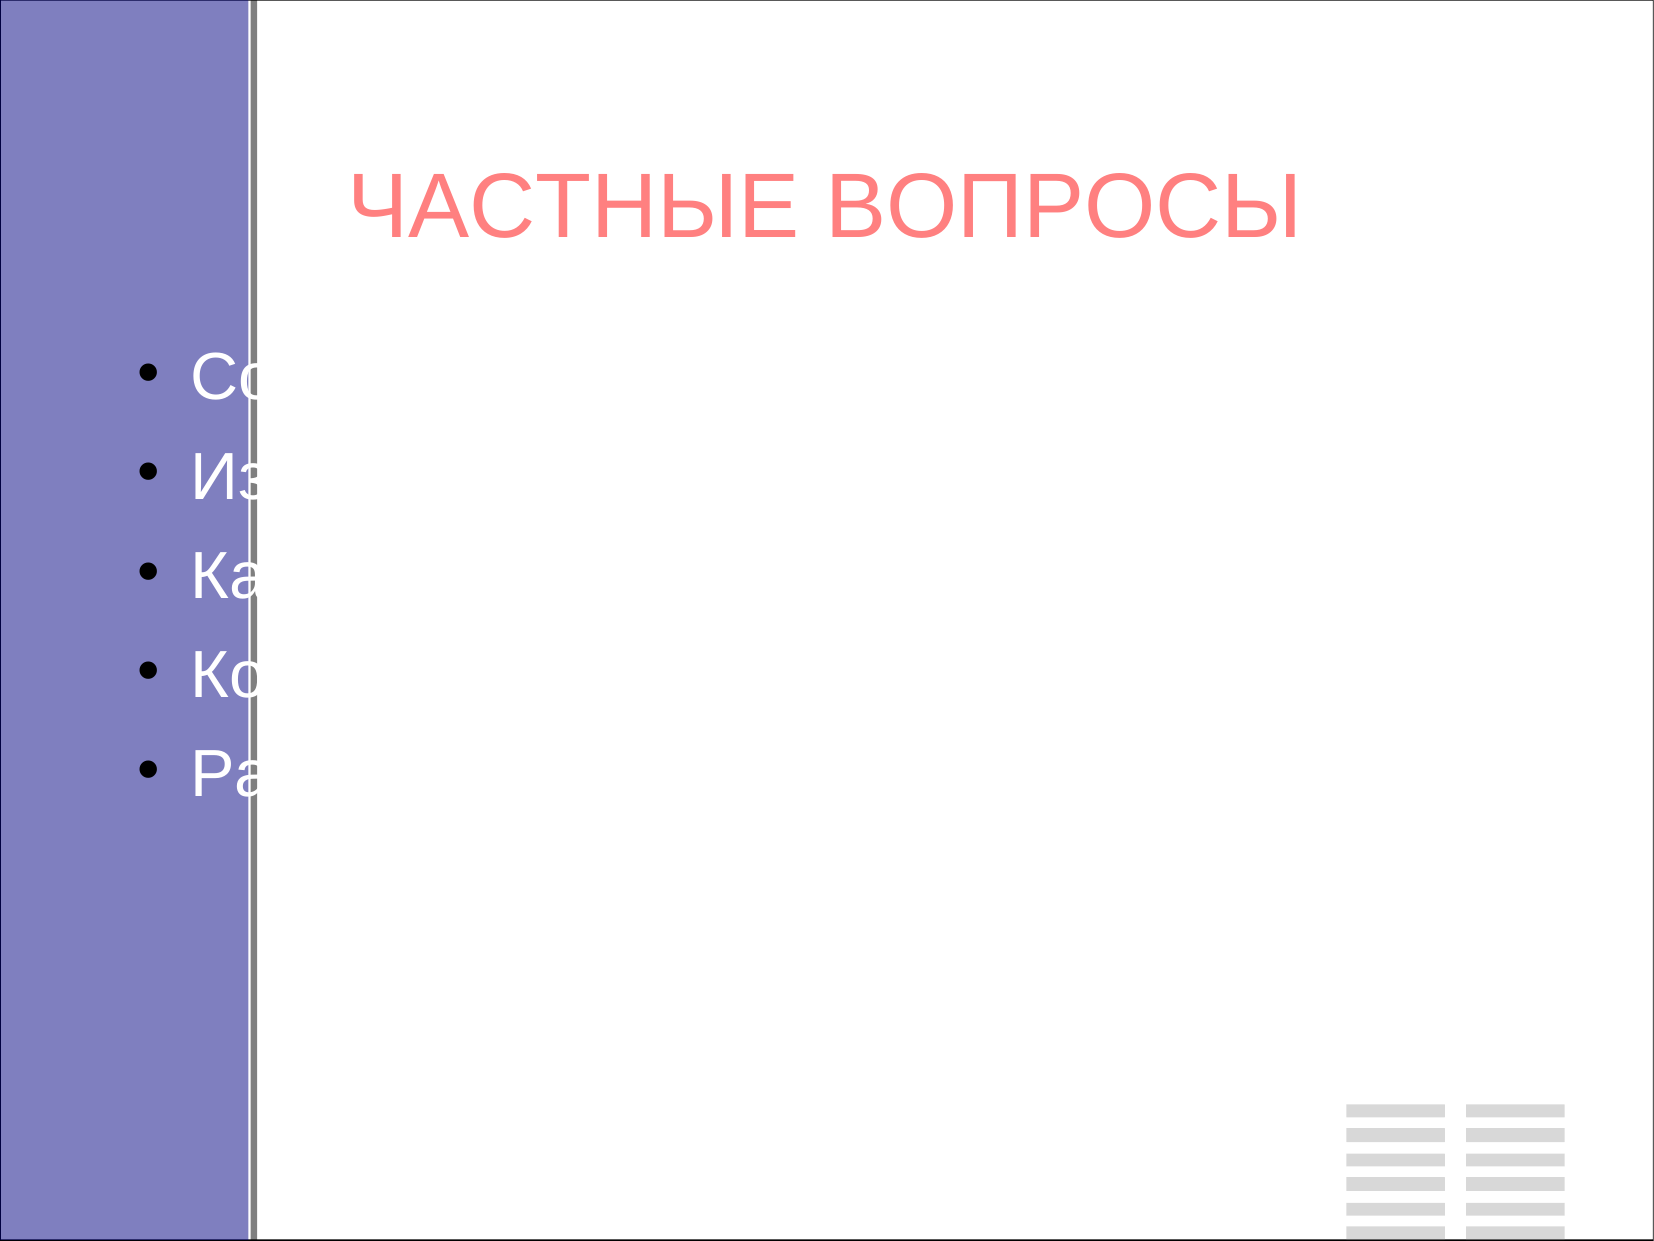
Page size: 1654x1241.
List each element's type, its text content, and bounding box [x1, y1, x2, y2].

title ЧАСТНЫЕ ВОПРОСЫ [119, 112, 1533, 305]
list Современный компьютер, какой он? Из чего состоит компьютер? Какой будет компьютер будущего? Кому компьютер нужней? Разница ноутбука и стационарного ПК? [119, 344, 1533, 1149]
